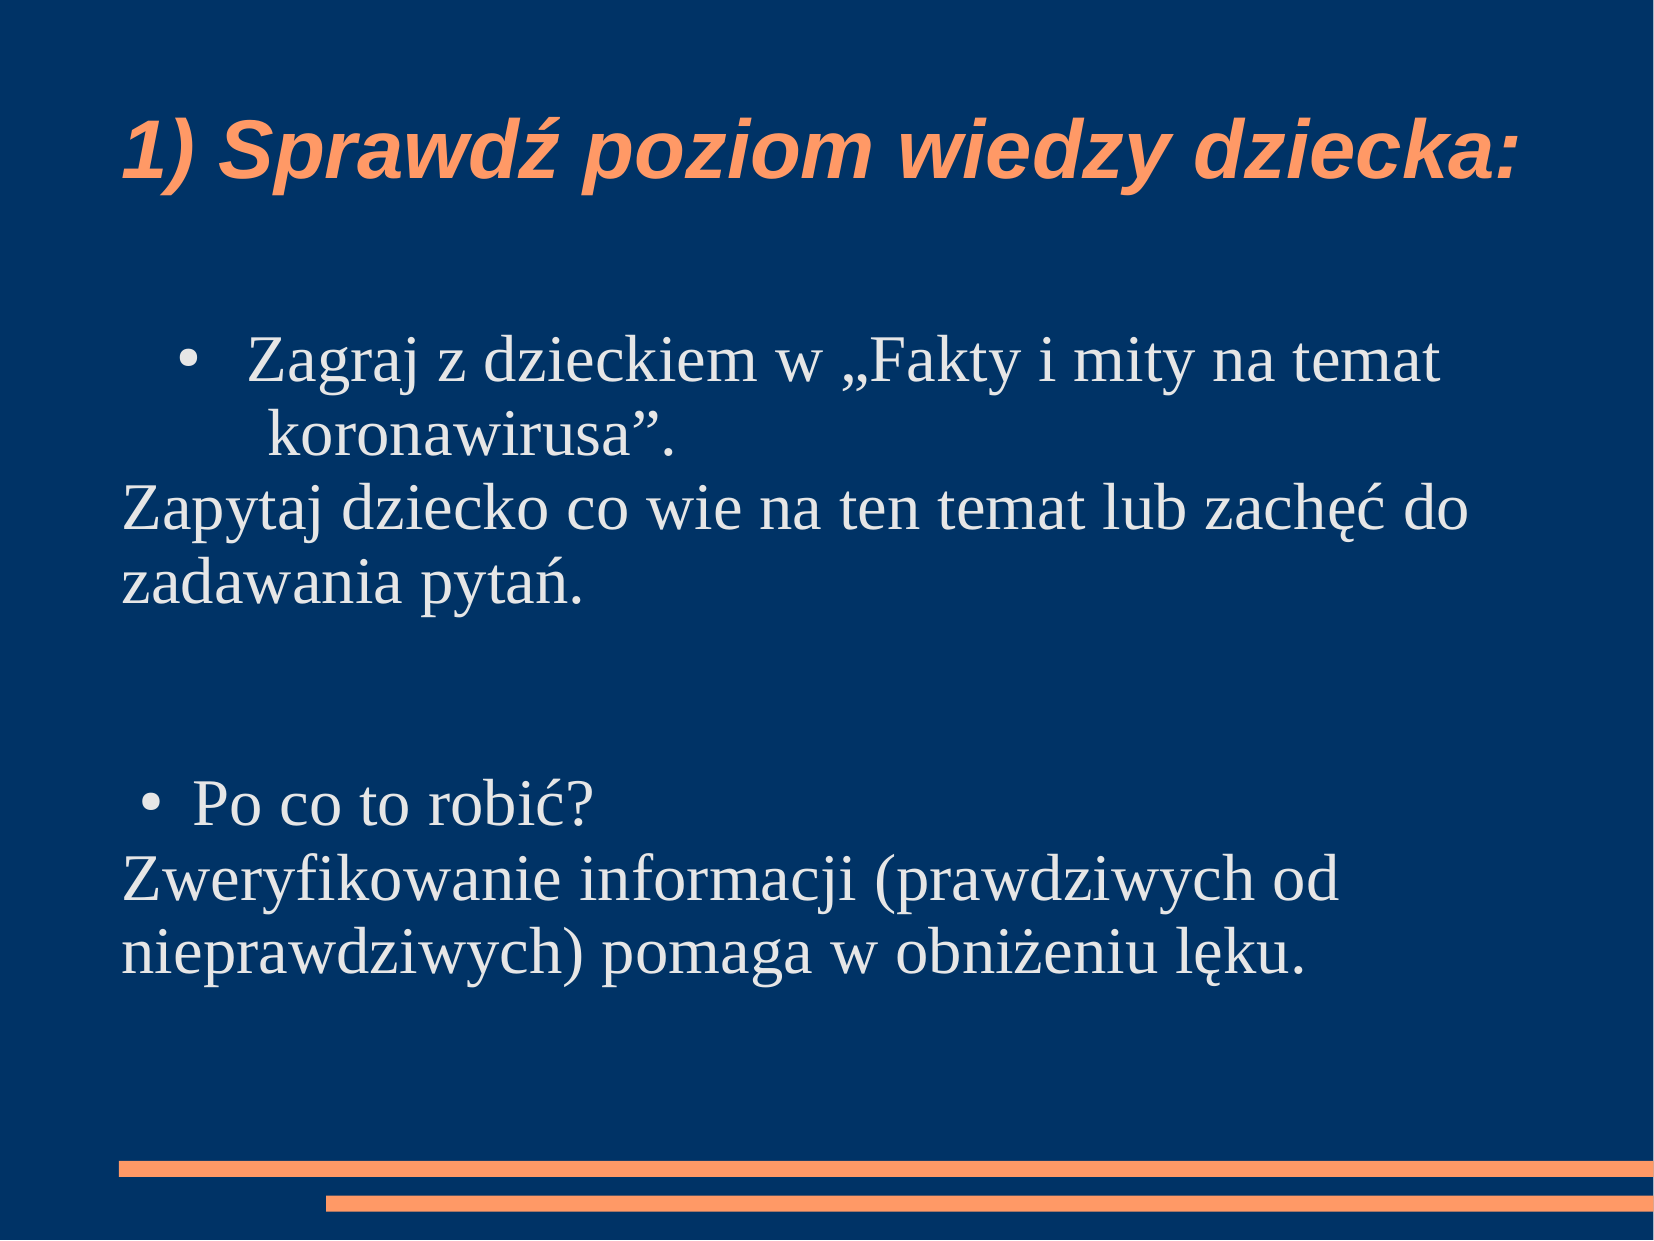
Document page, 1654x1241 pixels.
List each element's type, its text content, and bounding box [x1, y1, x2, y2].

list Zagraj z dzieckiem w „Fakty i mity na temat koronawirusa”. Zapytaj dziecko co wie na ten temat lub zachęć do zadawania pytań. Po co to robić? Zweryfikowanie informacji (prawdziwych od nieprawdziwych) pomaga w obniżeniu lęku. [121, 322, 1561, 1132]
title 1) Sprawdź poziom wiedzy dziecka: [121, 46, 1534, 254]
